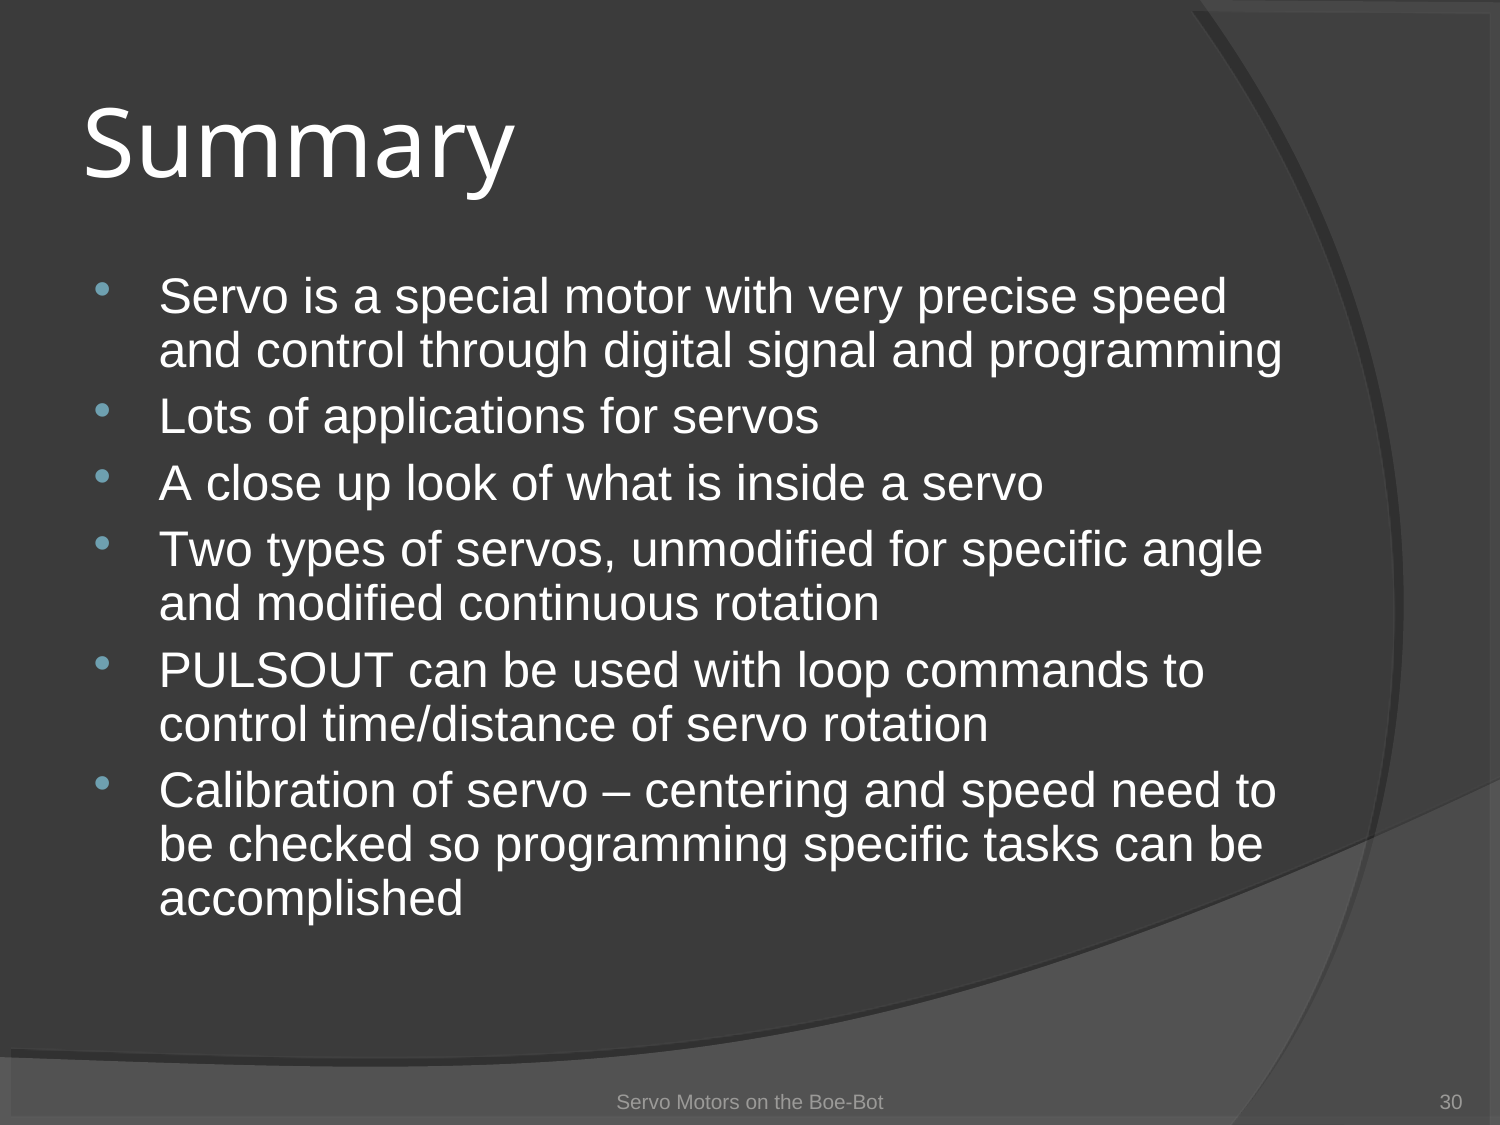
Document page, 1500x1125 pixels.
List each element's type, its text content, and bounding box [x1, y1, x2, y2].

title Summary [74, 45, 1300, 233]
list Servo is a special motor with very precise speed and control through digital signal and programming Lots of applications for servos A close up look of what is inside a servo Two types of servos, unmodified for specific angle and modified continuous rotation PULSOUT can be used with loop commands to control time/distance of servo rotation Calibration of servo – centering and speed need to be checked so programming specific tasks can be accomplished [74, 262, 1300, 1006]
text_box <number> [1337, 1053, 1463, 1114]
text_box Servo Motors on the Boe-Bot [512, 1053, 988, 1114]
